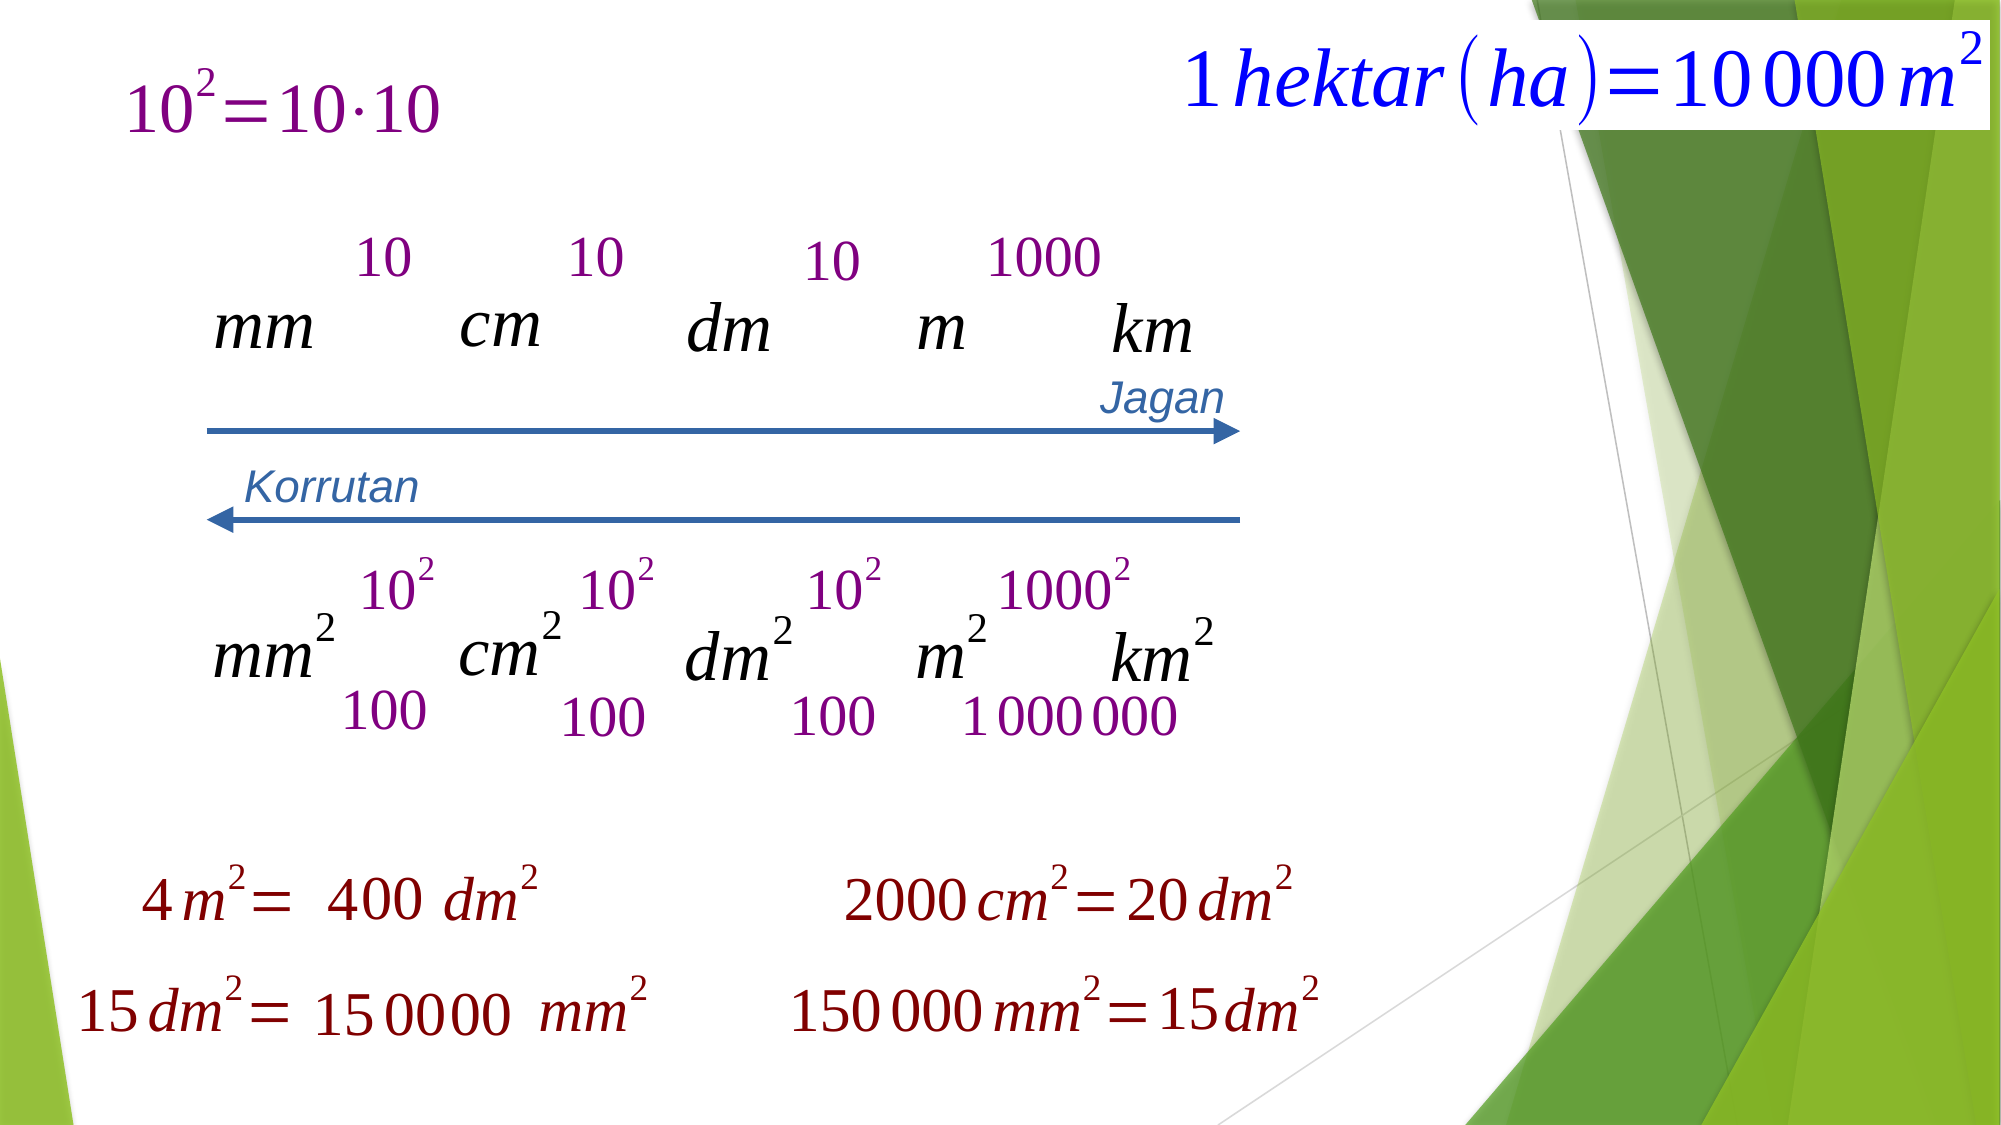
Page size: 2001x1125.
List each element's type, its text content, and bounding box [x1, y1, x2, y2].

chart [797, 229, 868, 294]
chart [451, 602, 654, 750]
chart [677, 549, 889, 749]
chart [678, 287, 780, 366]
chart [205, 603, 435, 743]
chart [572, 549, 662, 623]
chart [909, 286, 975, 365]
chart [352, 549, 442, 622]
chart [561, 224, 632, 289]
chart [908, 549, 1221, 749]
chart [348, 224, 420, 289]
chart [980, 224, 1201, 365]
chart [118, 59, 448, 148]
chart [452, 283, 549, 362]
chart [1176, 20, 1991, 130]
text_box Korrutan [229, 453, 435, 520]
chart [70, 967, 655, 1049]
chart [783, 967, 1326, 1046]
text_box Jagan [1085, 365, 1241, 432]
chart [206, 284, 323, 363]
chart [133, 856, 545, 935]
chart [837, 856, 1300, 935]
